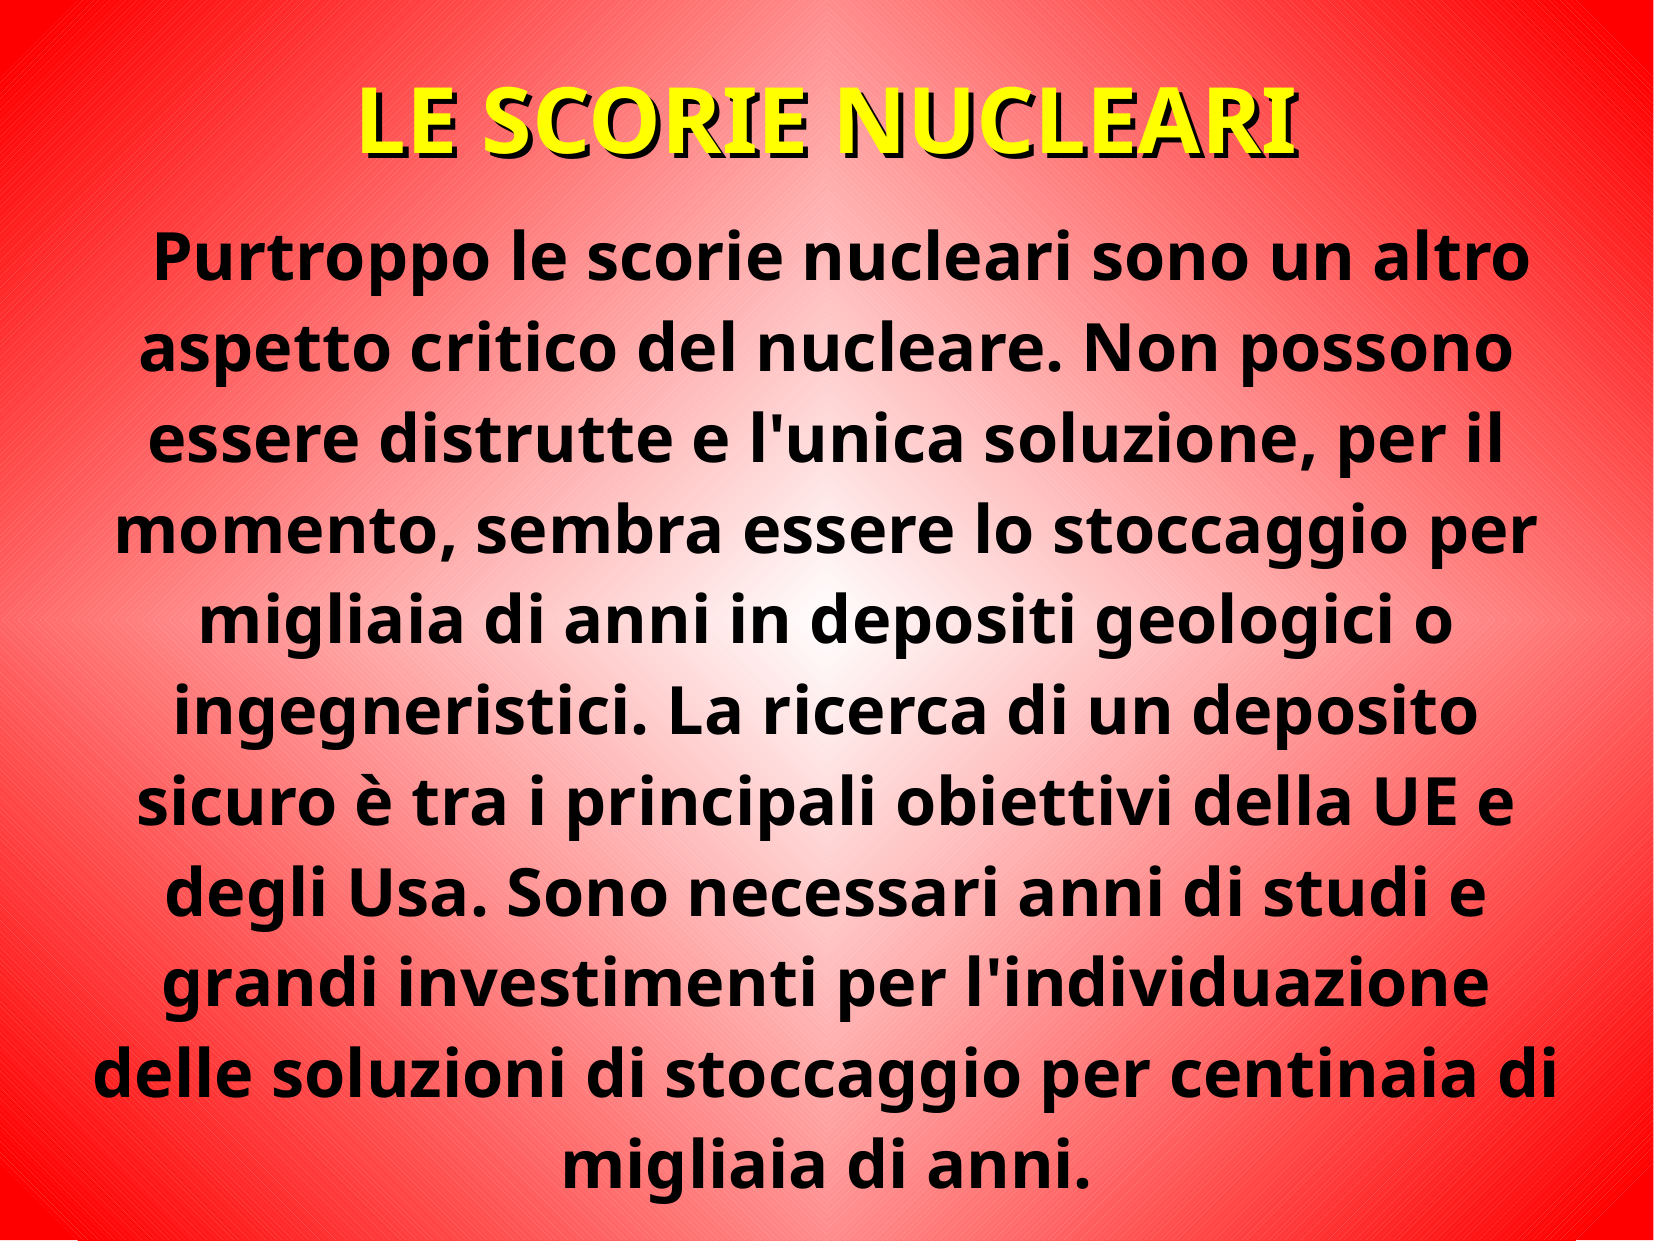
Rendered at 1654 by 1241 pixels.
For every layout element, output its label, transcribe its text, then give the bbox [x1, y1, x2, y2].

subtitle Purtroppo le scorie nucleari sono un altro aspetto critico del nucleare. Non possono essere distrutte e l'unica soluzione, per il momento, sembra essere lo stoccaggio per migliaia di anni in depositi geologici o ingegneristici. La ricerca di un deposito sicuro è tra i principali obiettivi della UE e degli Usa. Sono necessari anni di studi e grandi investimenti per l'individuazione delle soluzioni di stoccaggio per centinaia di migliaia di anni. [82, 197, 1571, 1221]
title LE SCORIE NUCLEARI [82, 29, 1571, 197]
